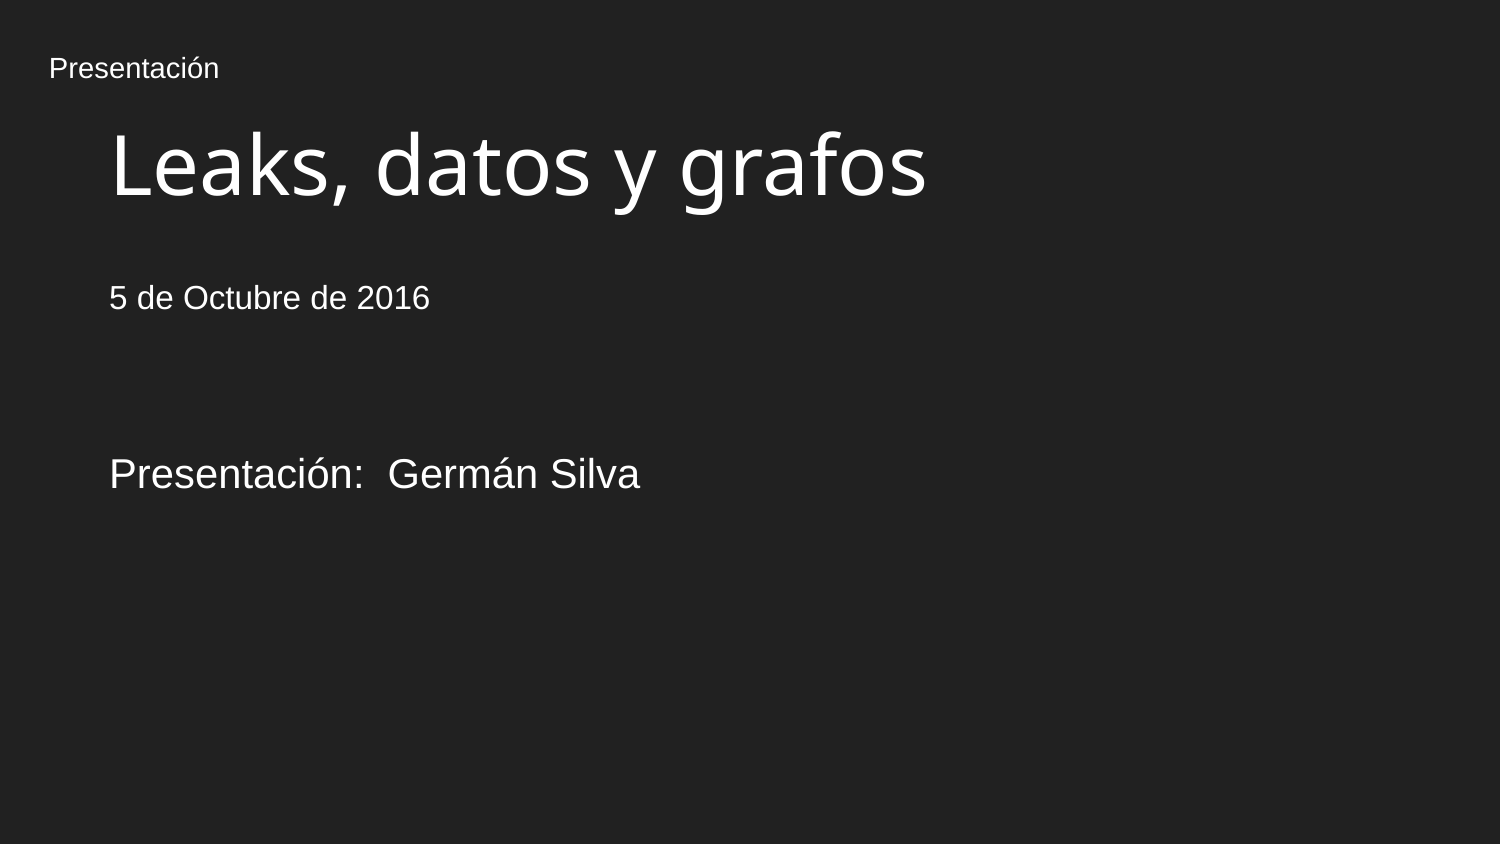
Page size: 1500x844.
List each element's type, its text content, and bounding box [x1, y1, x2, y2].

text_box Leaks, datos y grafos 5 de Octubre de 2016 Presentación: Germán Silva [94, 104, 1500, 564]
text_box Presentación [34, 41, 235, 92]
